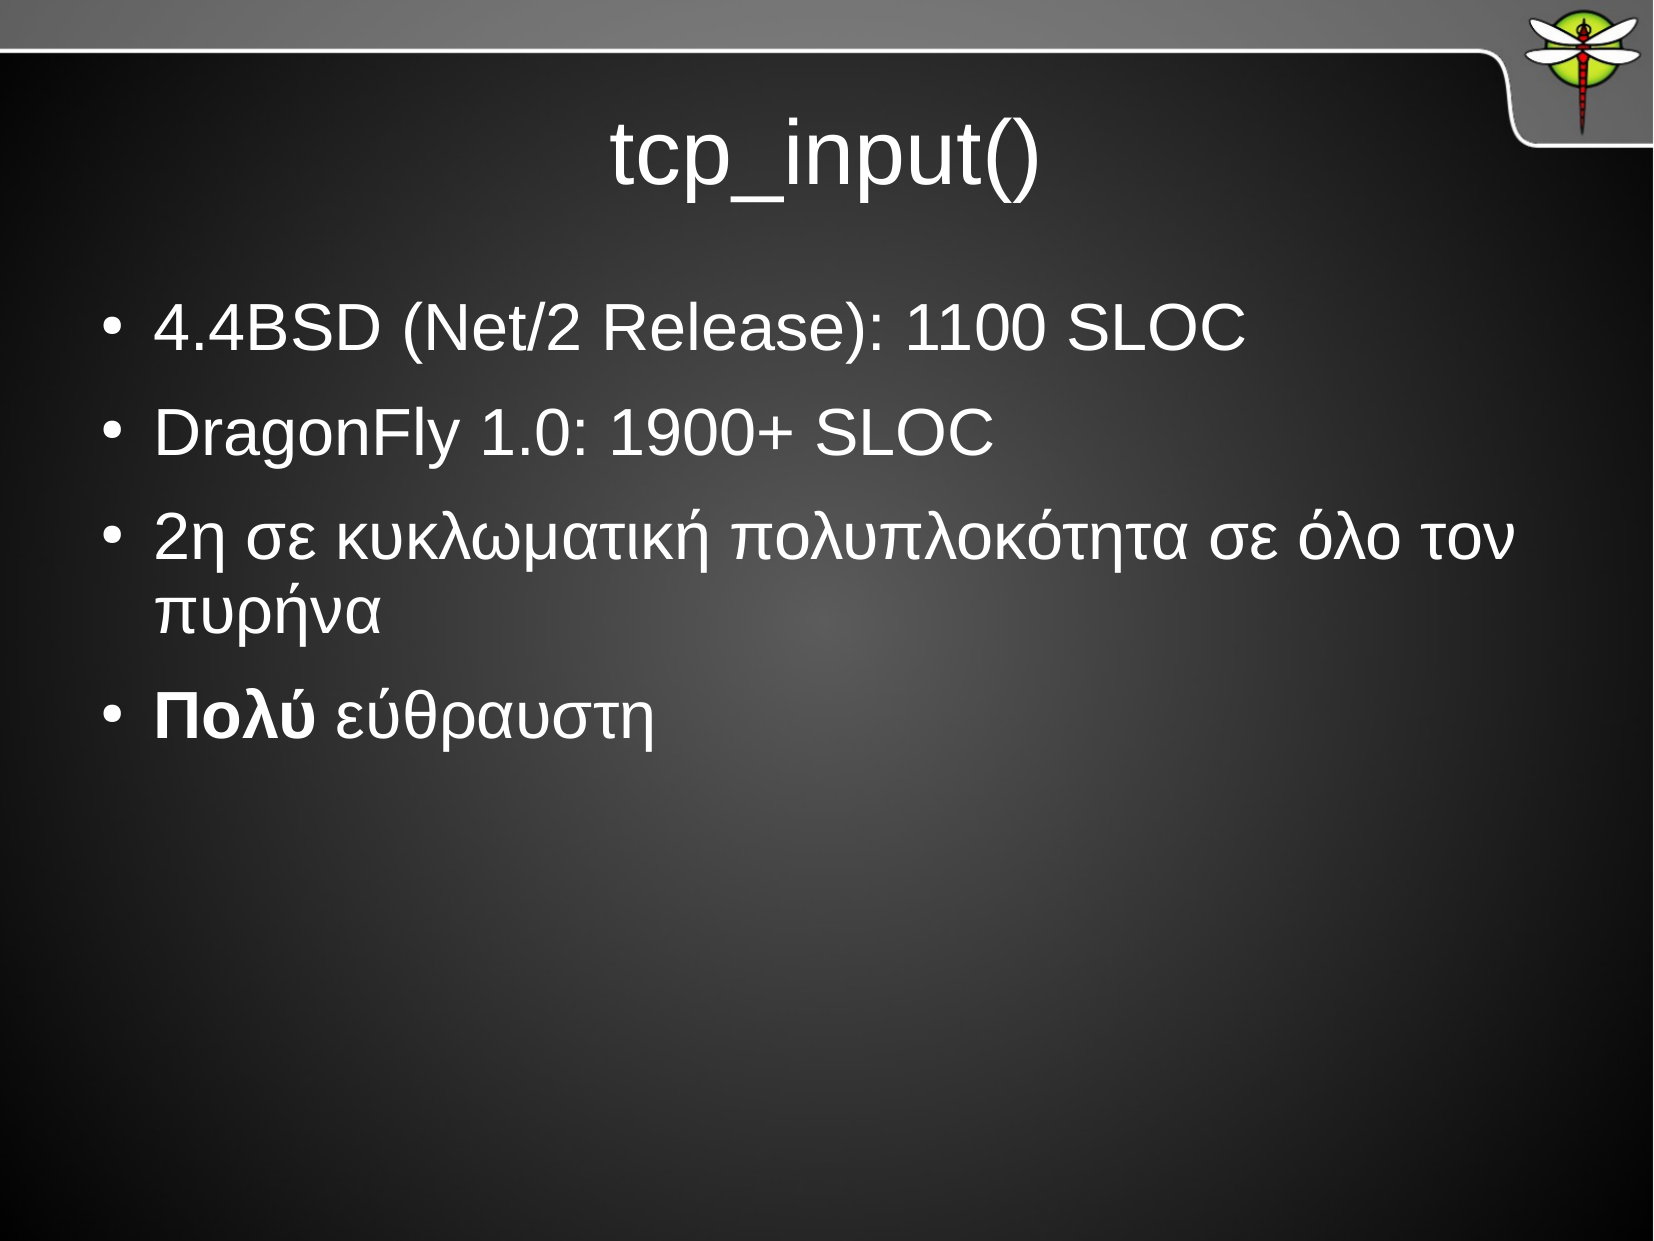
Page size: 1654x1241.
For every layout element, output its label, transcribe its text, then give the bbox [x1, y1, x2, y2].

picture [0, 0, 1654, 1241]
title tcp_input() [82, 49, 1571, 257]
list 4.4BSD (Net/2 Release): 1100 SLOC DragonFly 1.0: 1900+ SLOC 2η σε κυκλωματική πολυπλοκότητα σε όλο τον πυρήνα Πολύ εύθραυστη [82, 290, 1571, 1109]
